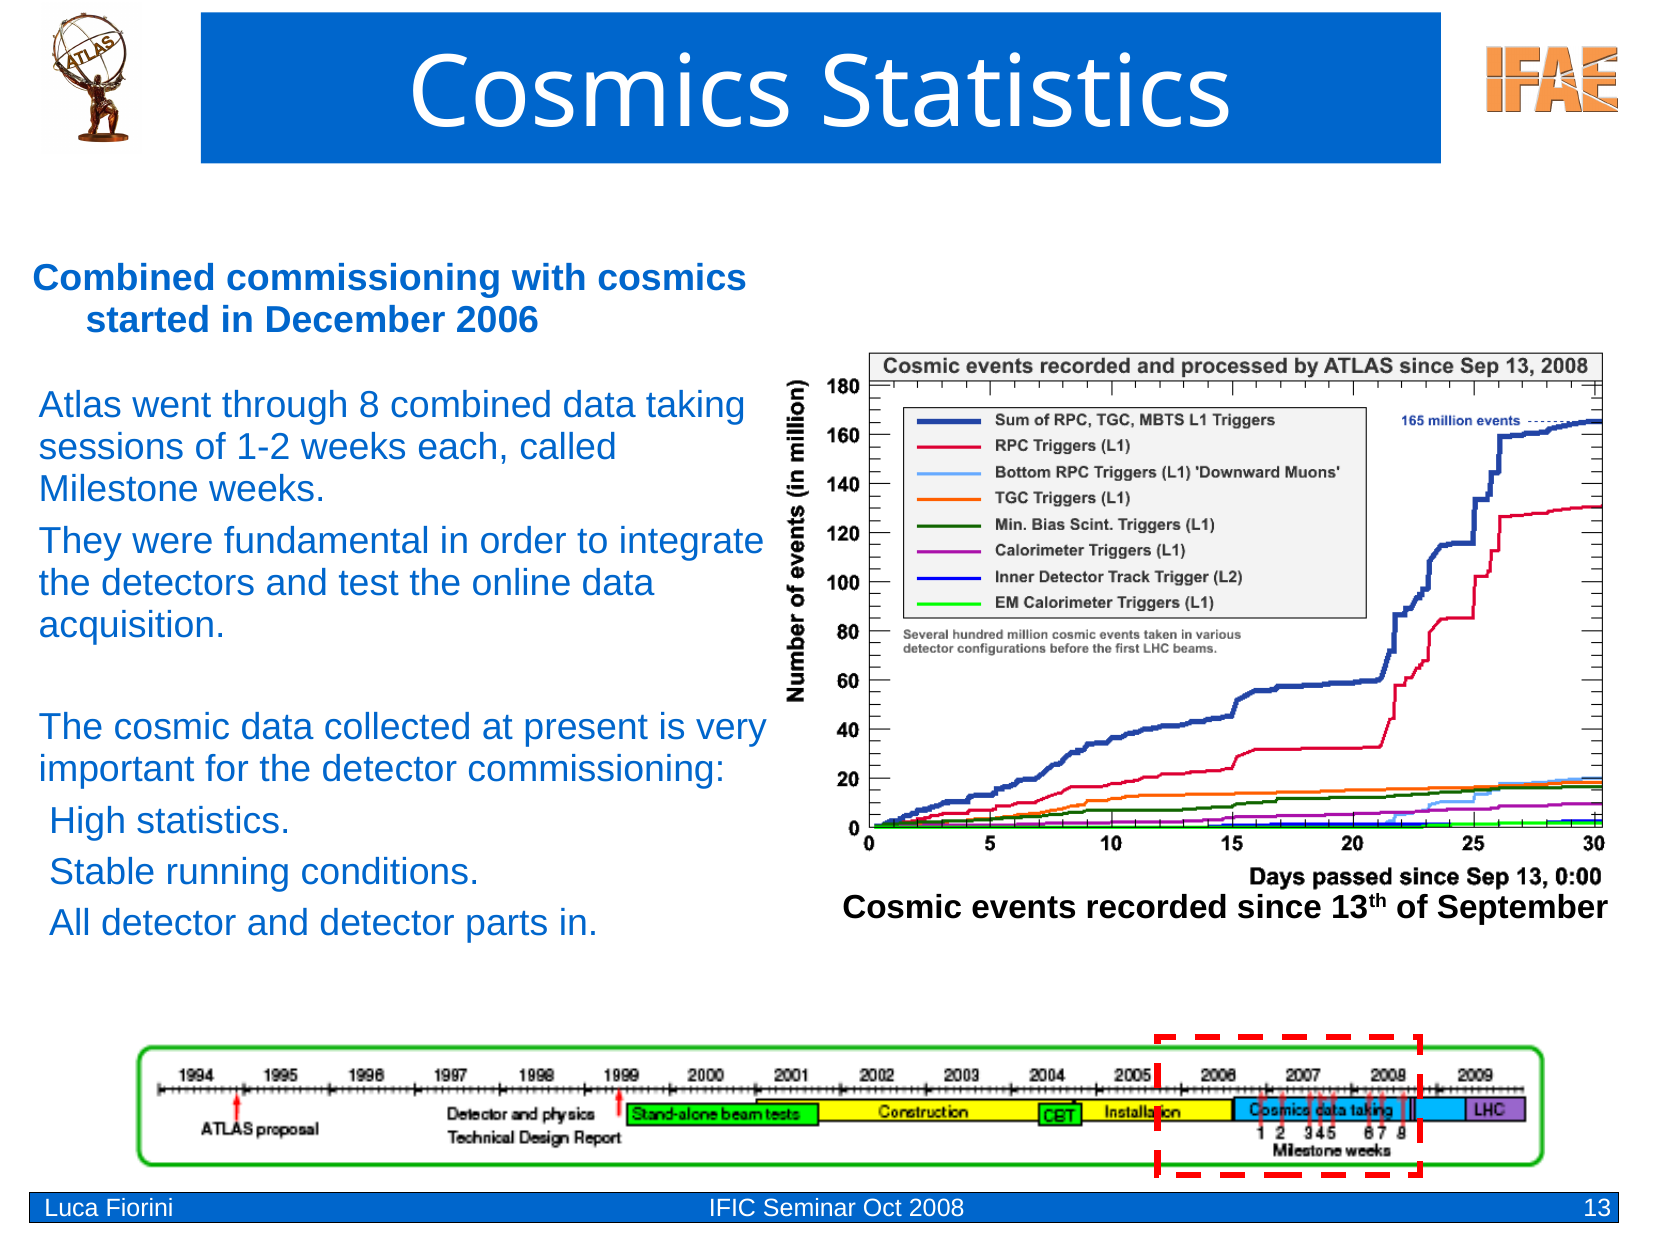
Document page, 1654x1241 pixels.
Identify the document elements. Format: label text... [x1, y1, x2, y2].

picture [41, 2, 142, 154]
text_box Cosmics Statistics [200, 12, 1441, 148]
text_box Atlas went through 8 combined data taking sessions of 1-2 weeks each, called Milestone weeks. They were fundamental in order to integrate the detectors and test the online data acquisition. The cosmic data collected at present is very important for the detector commissioning: High statistics. Stable running conditions. All detector and detector parts in. [38, 383, 768, 998]
picture [132, 1037, 1546, 1174]
picture [1486, 46, 1618, 112]
text_box Luca Fiorini IFIC Seminar Oct 2008 13 [29, 1192, 1619, 1223]
list Combined commissioning with cosmics started in December 2006 [0, 248, 775, 384]
picture [777, 342, 1619, 893]
text_box Cosmic events recorded since 13th of September [826, 880, 1625, 939]
